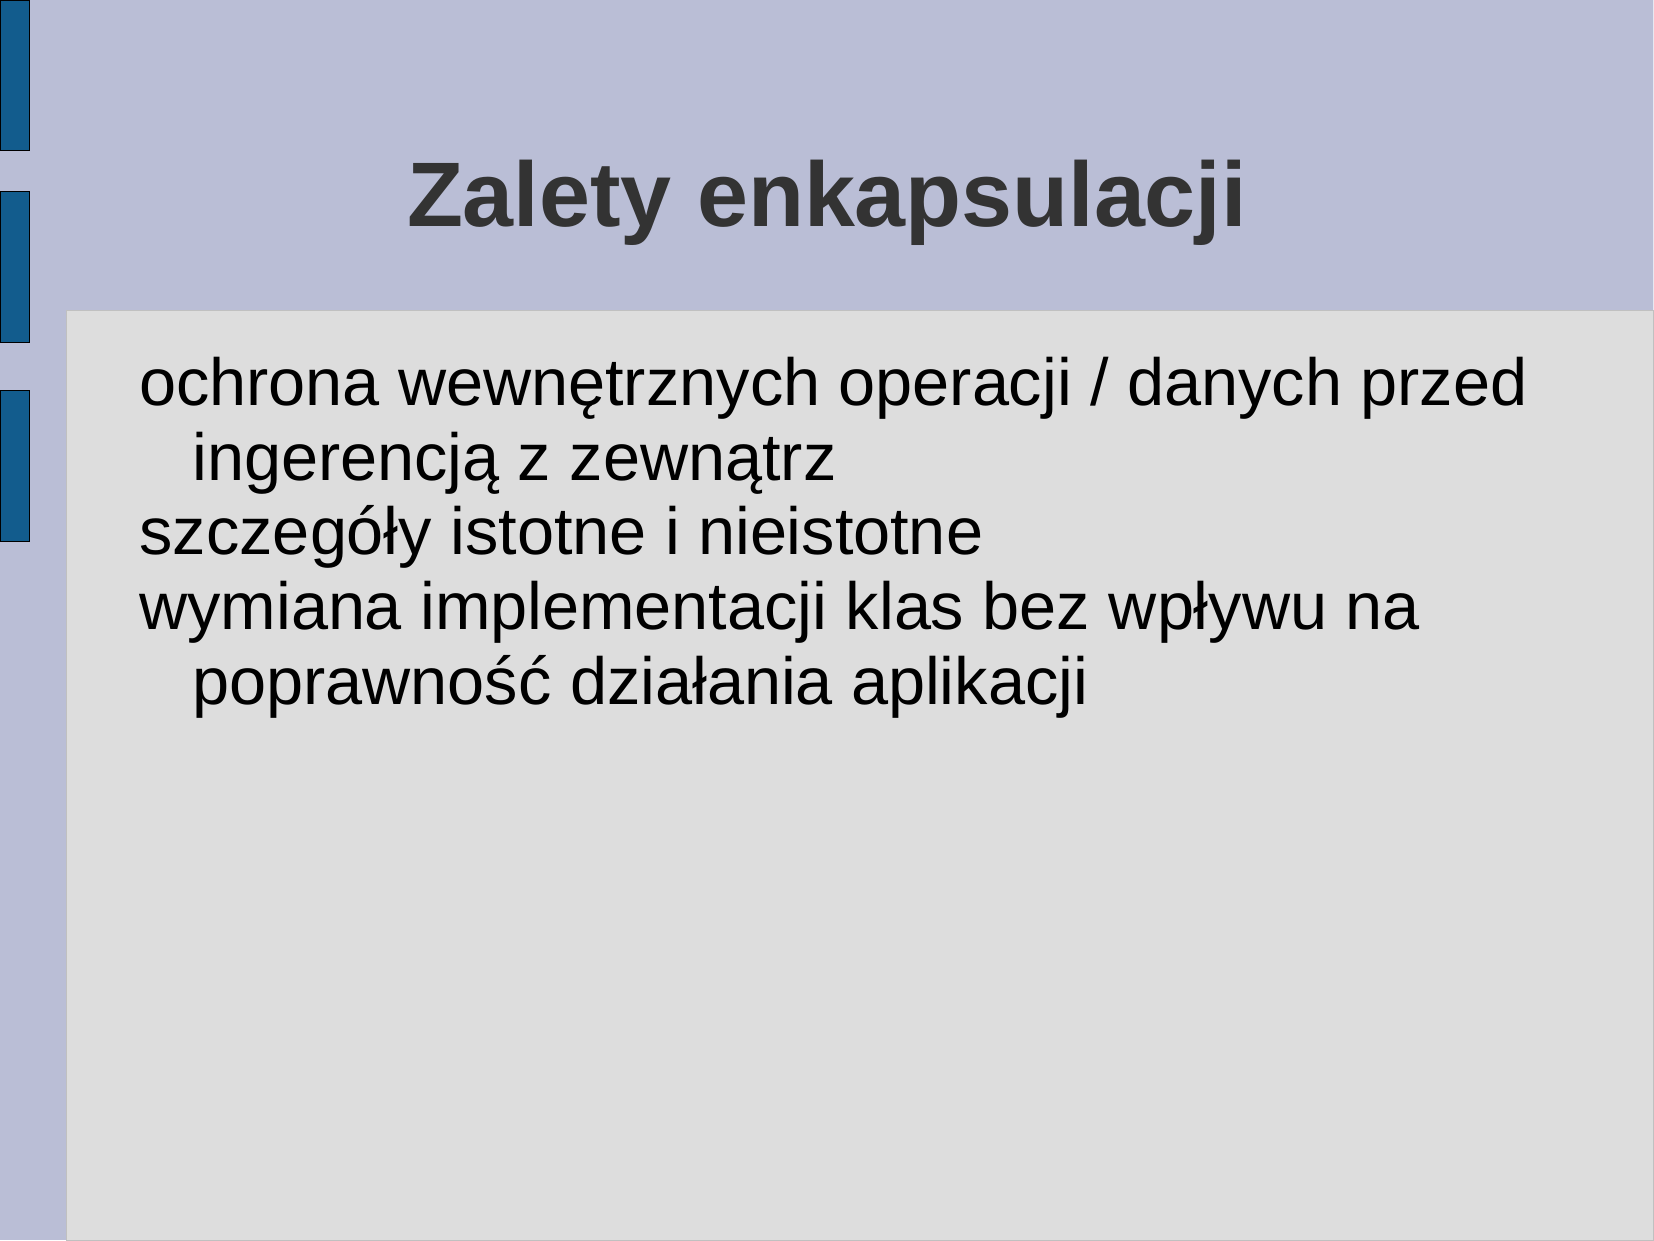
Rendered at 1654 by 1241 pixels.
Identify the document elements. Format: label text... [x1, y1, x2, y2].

title Zalety enkapsulacji [121, 98, 1534, 291]
list ochrona wewnętrznych operacji / danych przed ingerencją z zewnątrz szczegóły istotne i nieistotne wymiana implementacji klas bez wpływu na poprawność działania aplikacji [121, 344, 1534, 1112]
